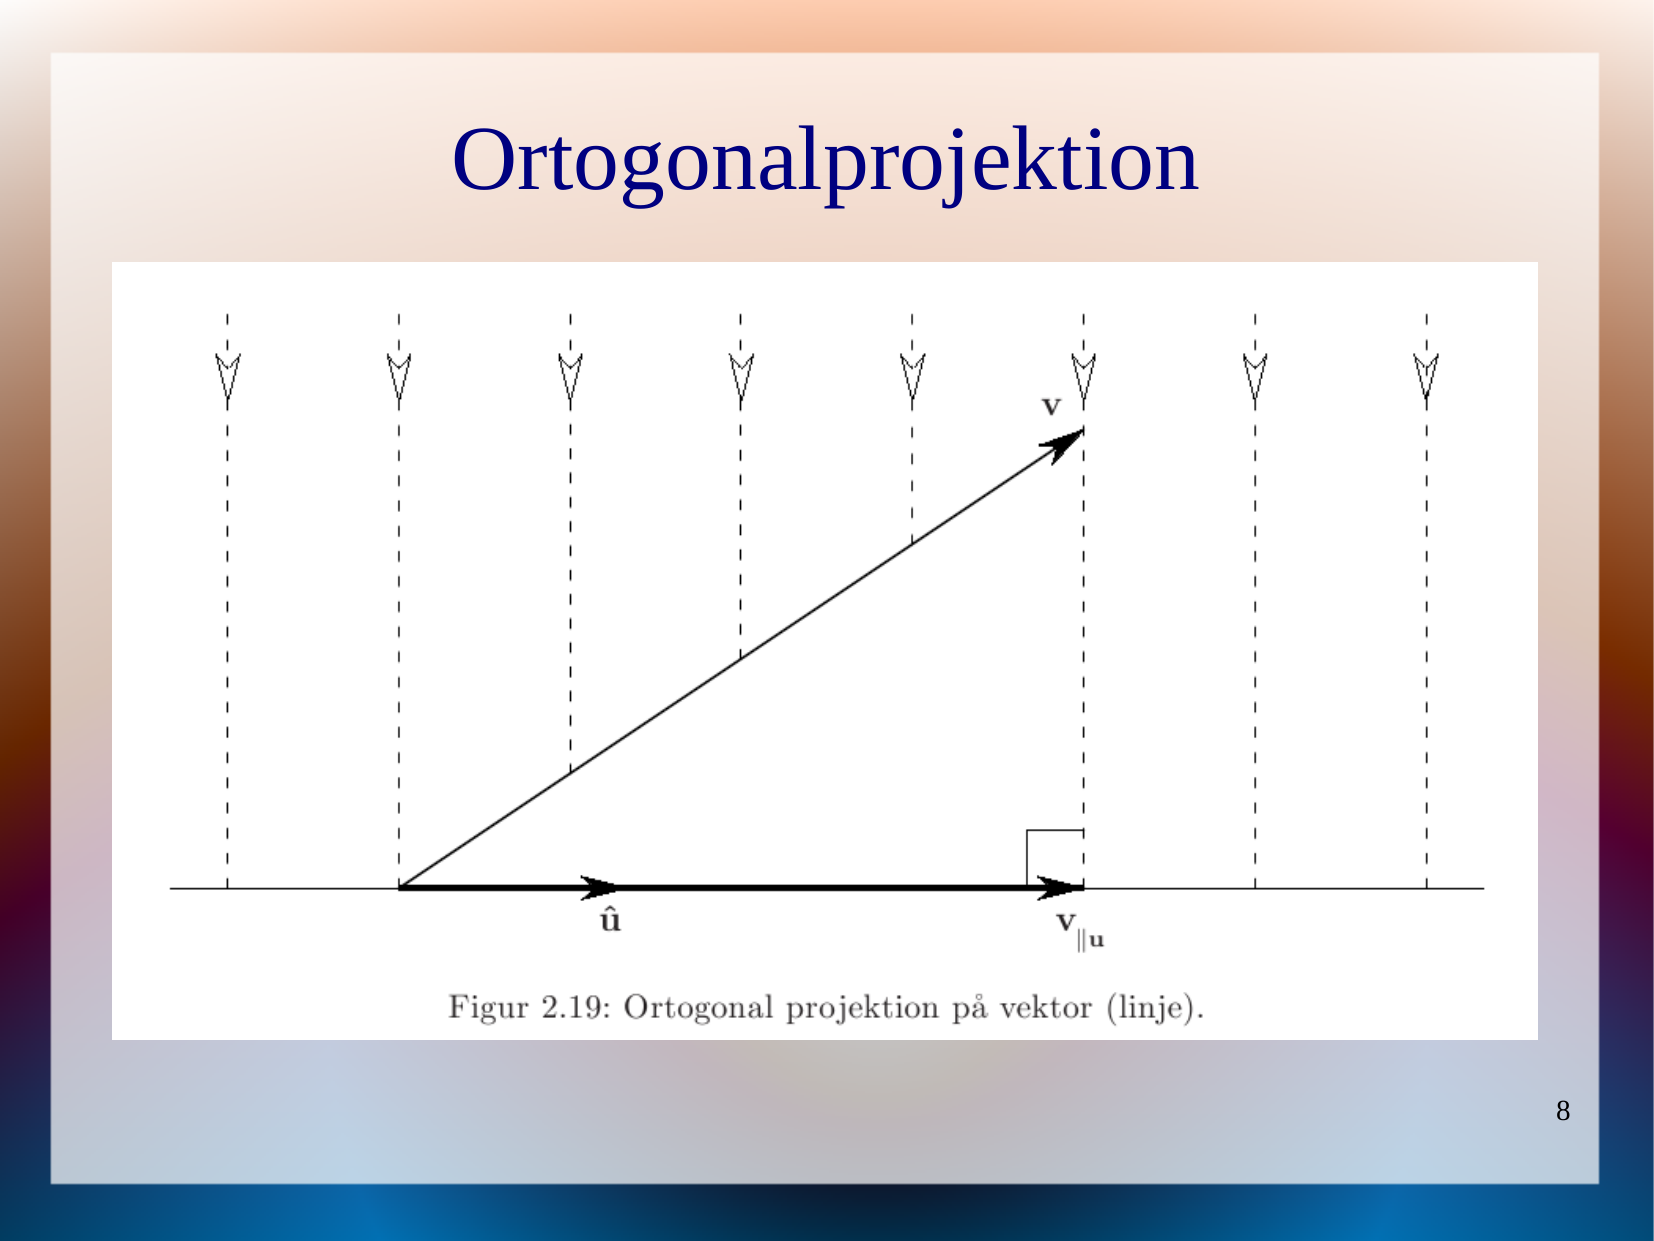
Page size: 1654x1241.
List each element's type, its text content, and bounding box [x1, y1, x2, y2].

picture [0, 0, 1654, 1241]
title Ortogonalprojektion [82, 55, 1571, 263]
